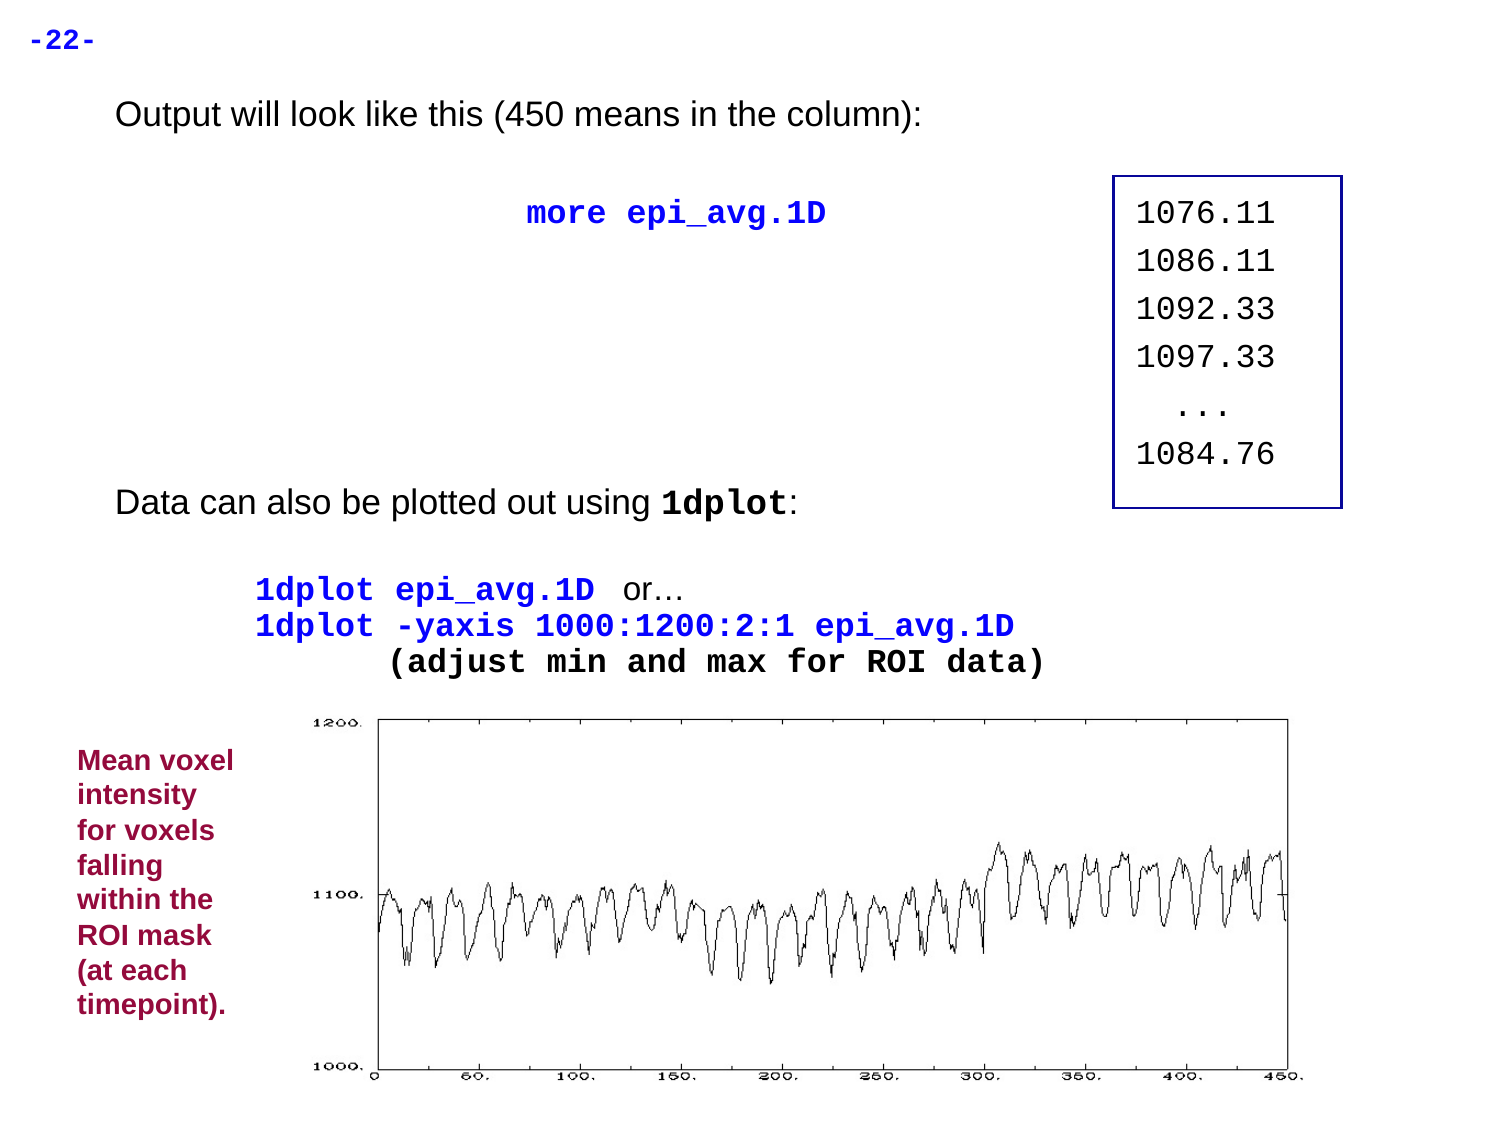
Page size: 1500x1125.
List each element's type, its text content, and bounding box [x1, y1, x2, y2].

text_box Mean voxel intensity for voxels falling within the ROI mask (at each timepoint). [62, 733, 250, 1029]
list Output will look like this (450 means in the column): more epi_avg.1D 1076.11 1086.11 1092.33 1097.33 ... 1084.76 Data can also be plotted out using 1dplot: 1dplot epi_avg.1D or… 1dplot -yaxis 1000:1200:2:1 epi_avg.1D (adjust min and max for ROI data) [99, 83, 1426, 696]
picture [302, 707, 1307, 1091]
